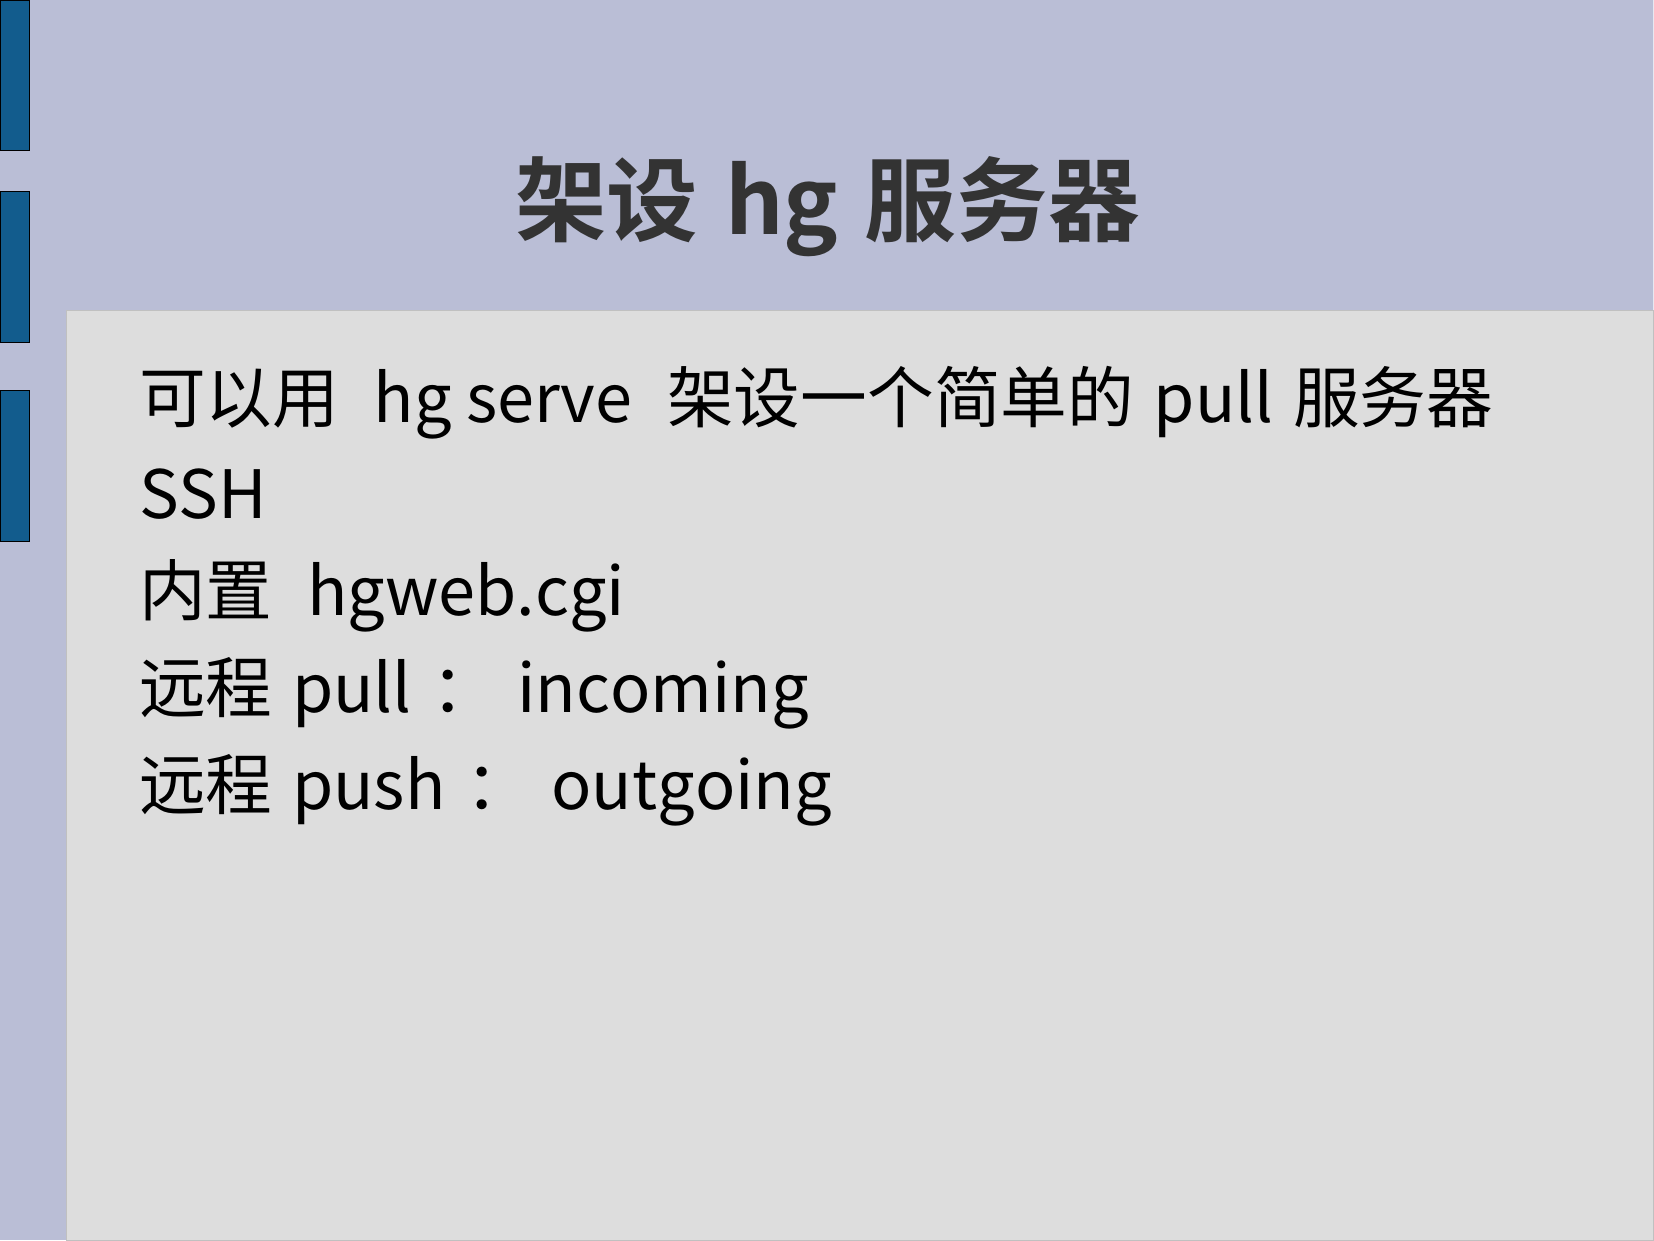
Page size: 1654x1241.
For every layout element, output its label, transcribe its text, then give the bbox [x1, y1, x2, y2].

title 架设hg服务器 [121, 91, 1534, 299]
list 可以用 hg serve 架设一个简单的pull服务器 SSH 内置 hgweb.cgi 远程pull：incoming 远程push：outgoing [121, 344, 1534, 1127]
